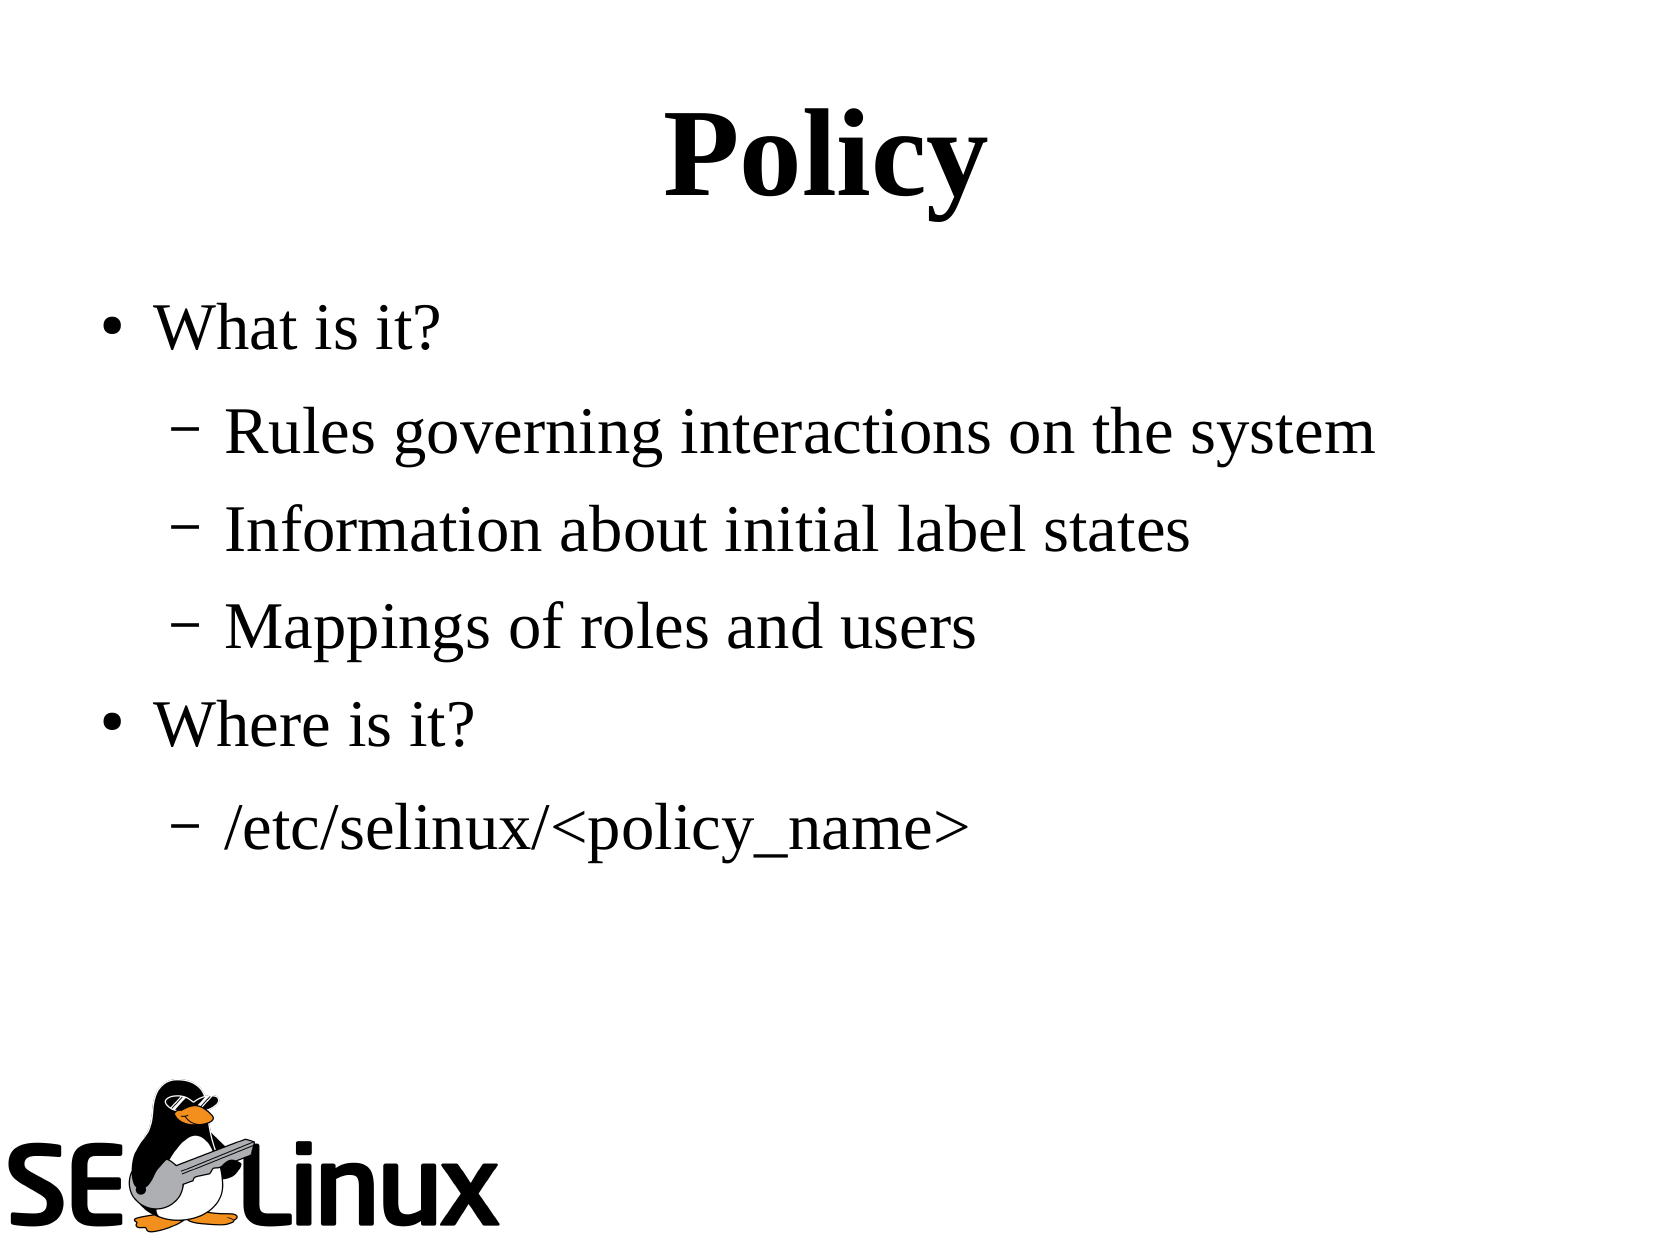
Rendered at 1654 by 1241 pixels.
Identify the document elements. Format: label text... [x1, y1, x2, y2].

title Policy [82, 49, 1571, 257]
list What is it? Rules governing interactions on the system Information about initial label states Mappings of roles and users Where is it? /etc/selinux/<policy_name> [82, 290, 1571, 1010]
picture [0, 919, 526, 1241]
